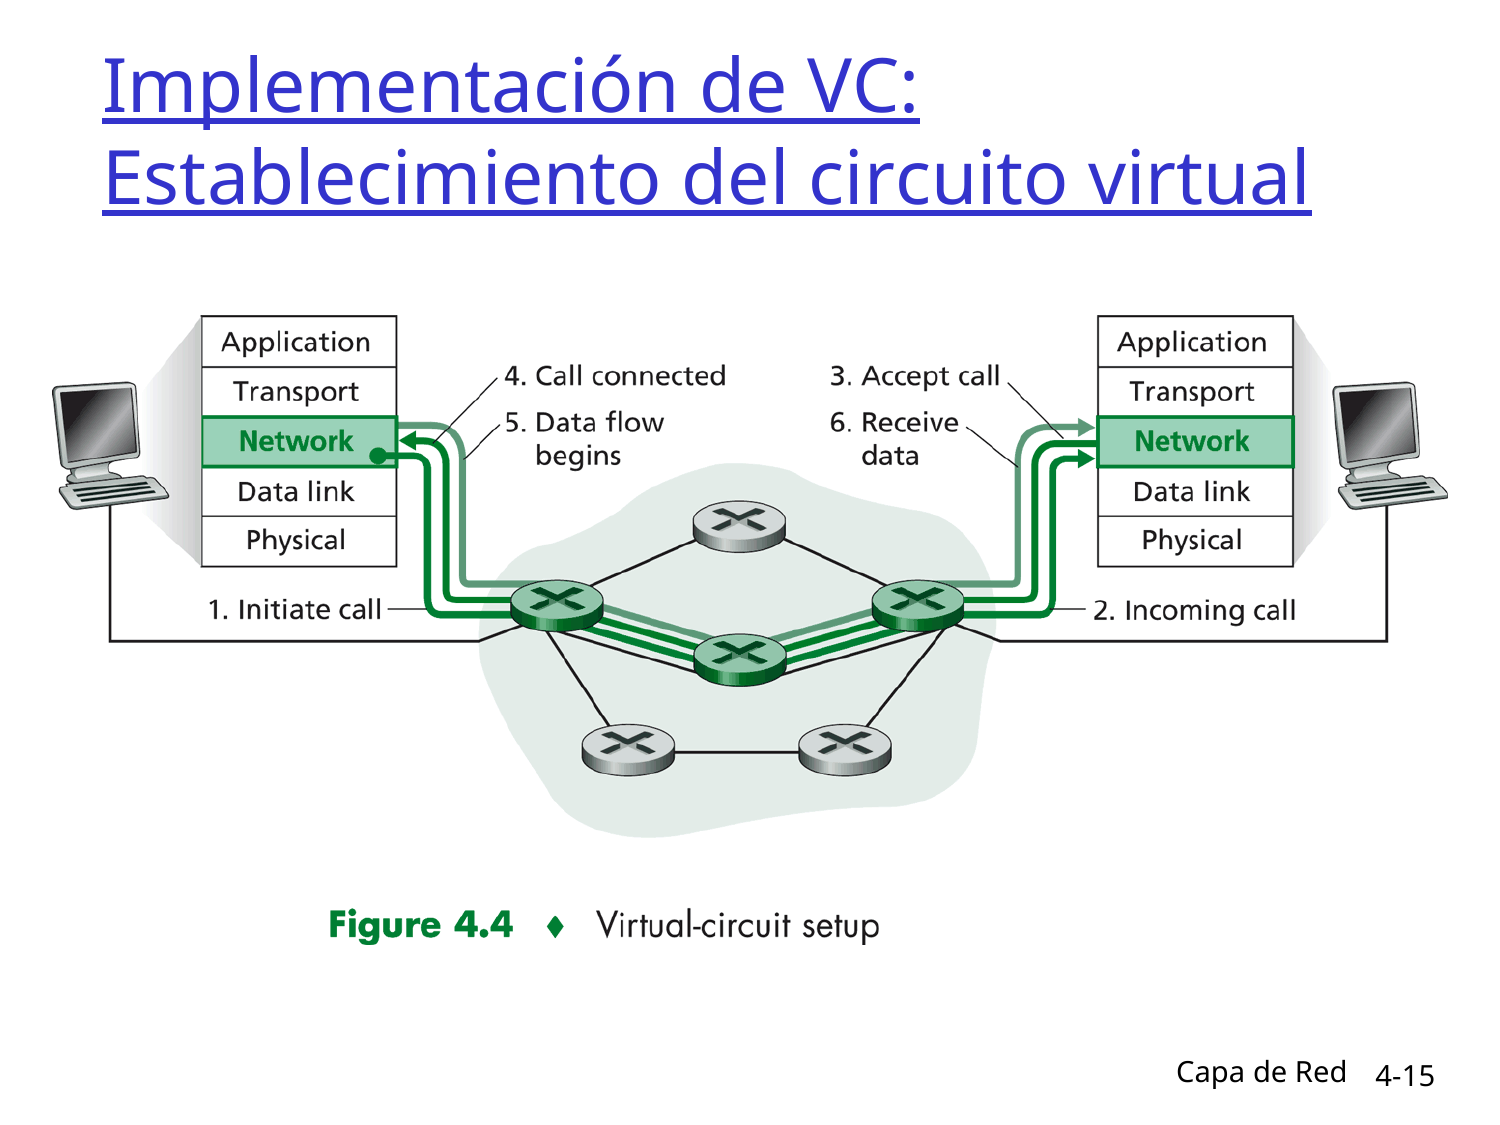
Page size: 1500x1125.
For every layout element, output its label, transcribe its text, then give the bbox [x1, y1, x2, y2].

picture [52, 315, 1448, 945]
title Implementación de VC: Establecimiento del circuito virtual [87, 24, 1363, 239]
